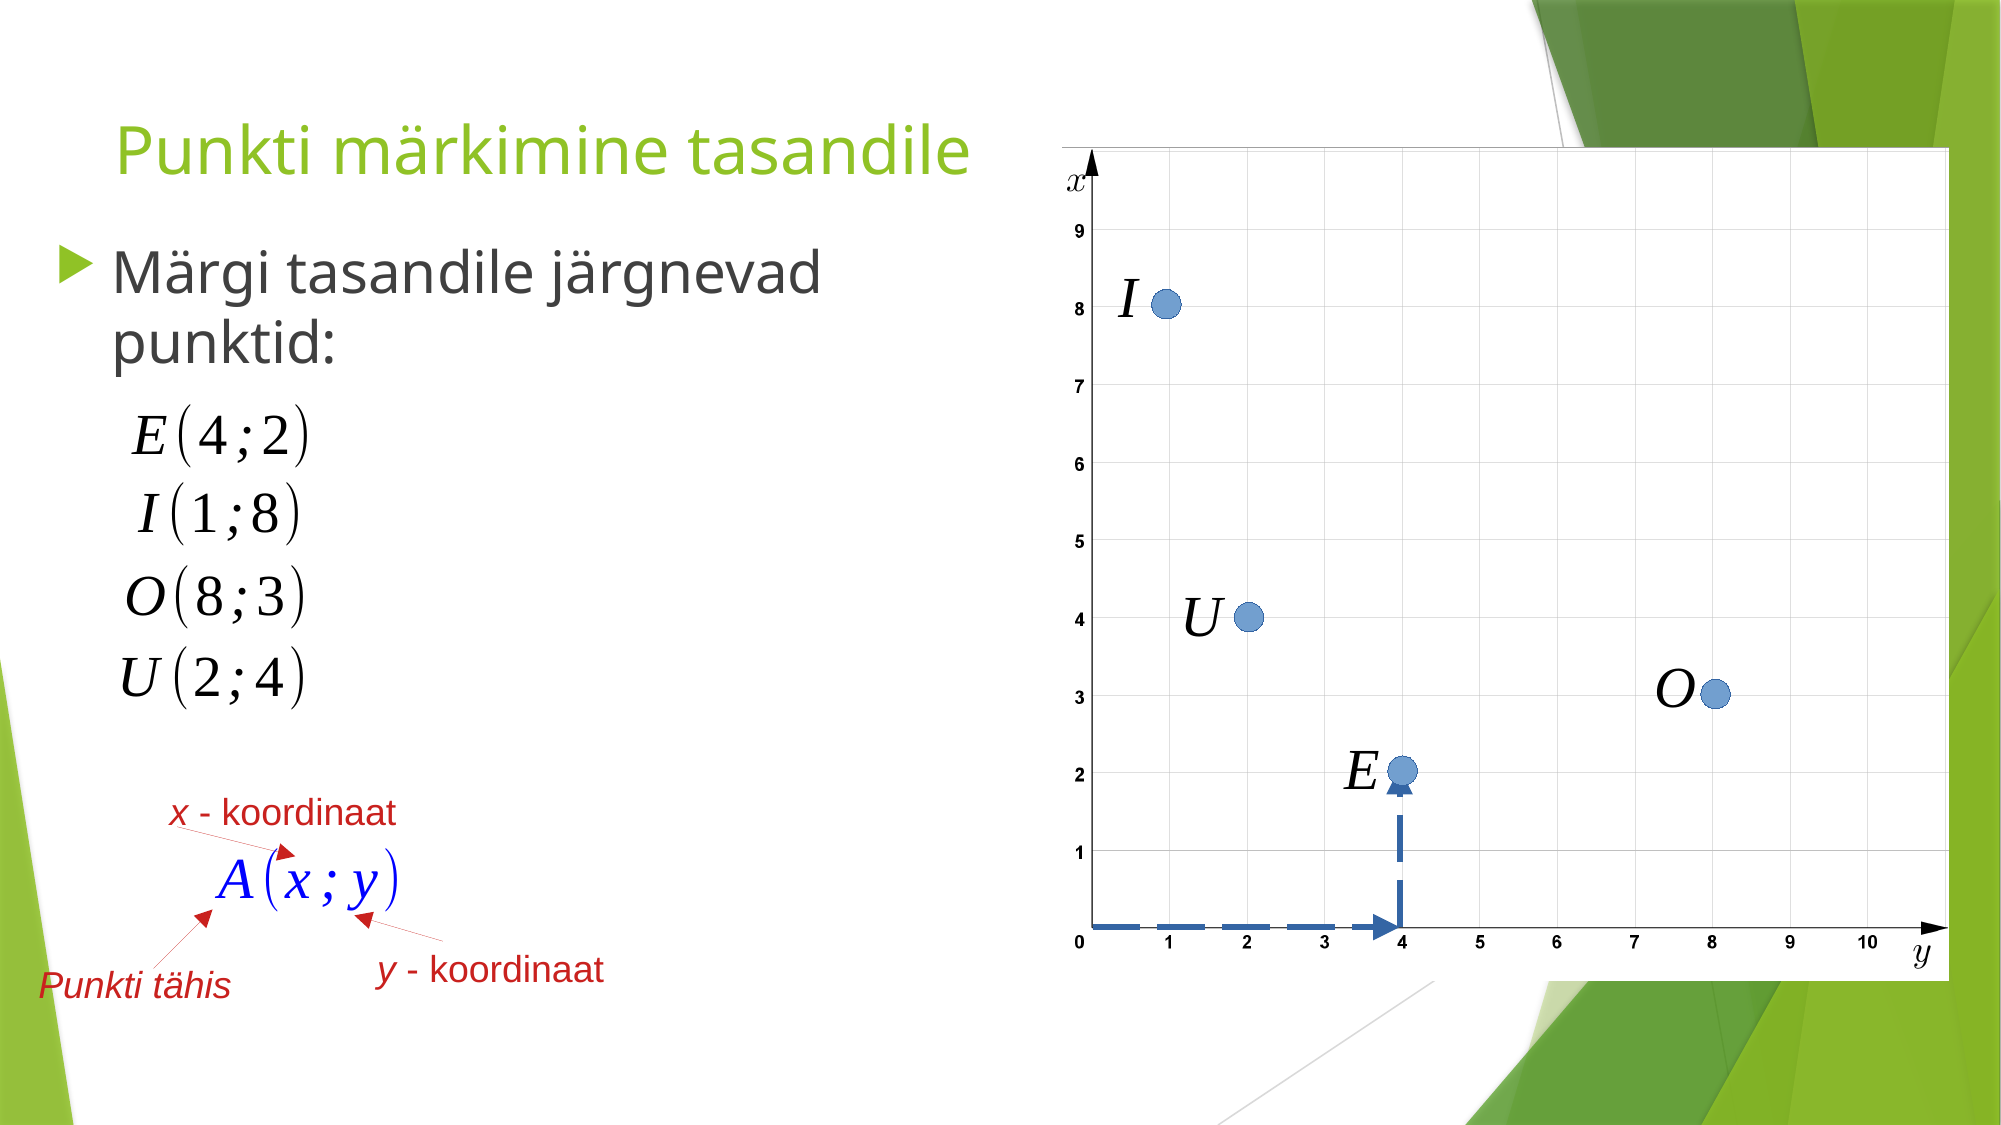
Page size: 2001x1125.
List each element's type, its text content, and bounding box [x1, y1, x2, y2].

chart [112, 643, 314, 714]
text_box [1236, 602, 1264, 632]
text_box x - koordinaat [154, 783, 412, 841]
text_box [1388, 755, 1418, 786]
chart [1334, 738, 1388, 803]
chart [255, 845, 279, 851]
chart [118, 562, 314, 632]
title Punkti märkimine tasandile [99, 99, 1613, 237]
chart [129, 479, 309, 550]
text_box Punkti tähis [23, 956, 247, 1014]
chart [1110, 265, 1150, 330]
chart [1175, 584, 1236, 649]
chart [123, 401, 319, 472]
chart [206, 845, 409, 916]
picture [1062, 147, 1949, 981]
text_box y - koordinaat [362, 941, 619, 999]
chart [1647, 655, 1704, 720]
text_box [1704, 679, 1731, 709]
text_box [1151, 289, 1182, 319]
list Märgi tasandile järgnevad punktid: [40, 177, 1034, 443]
